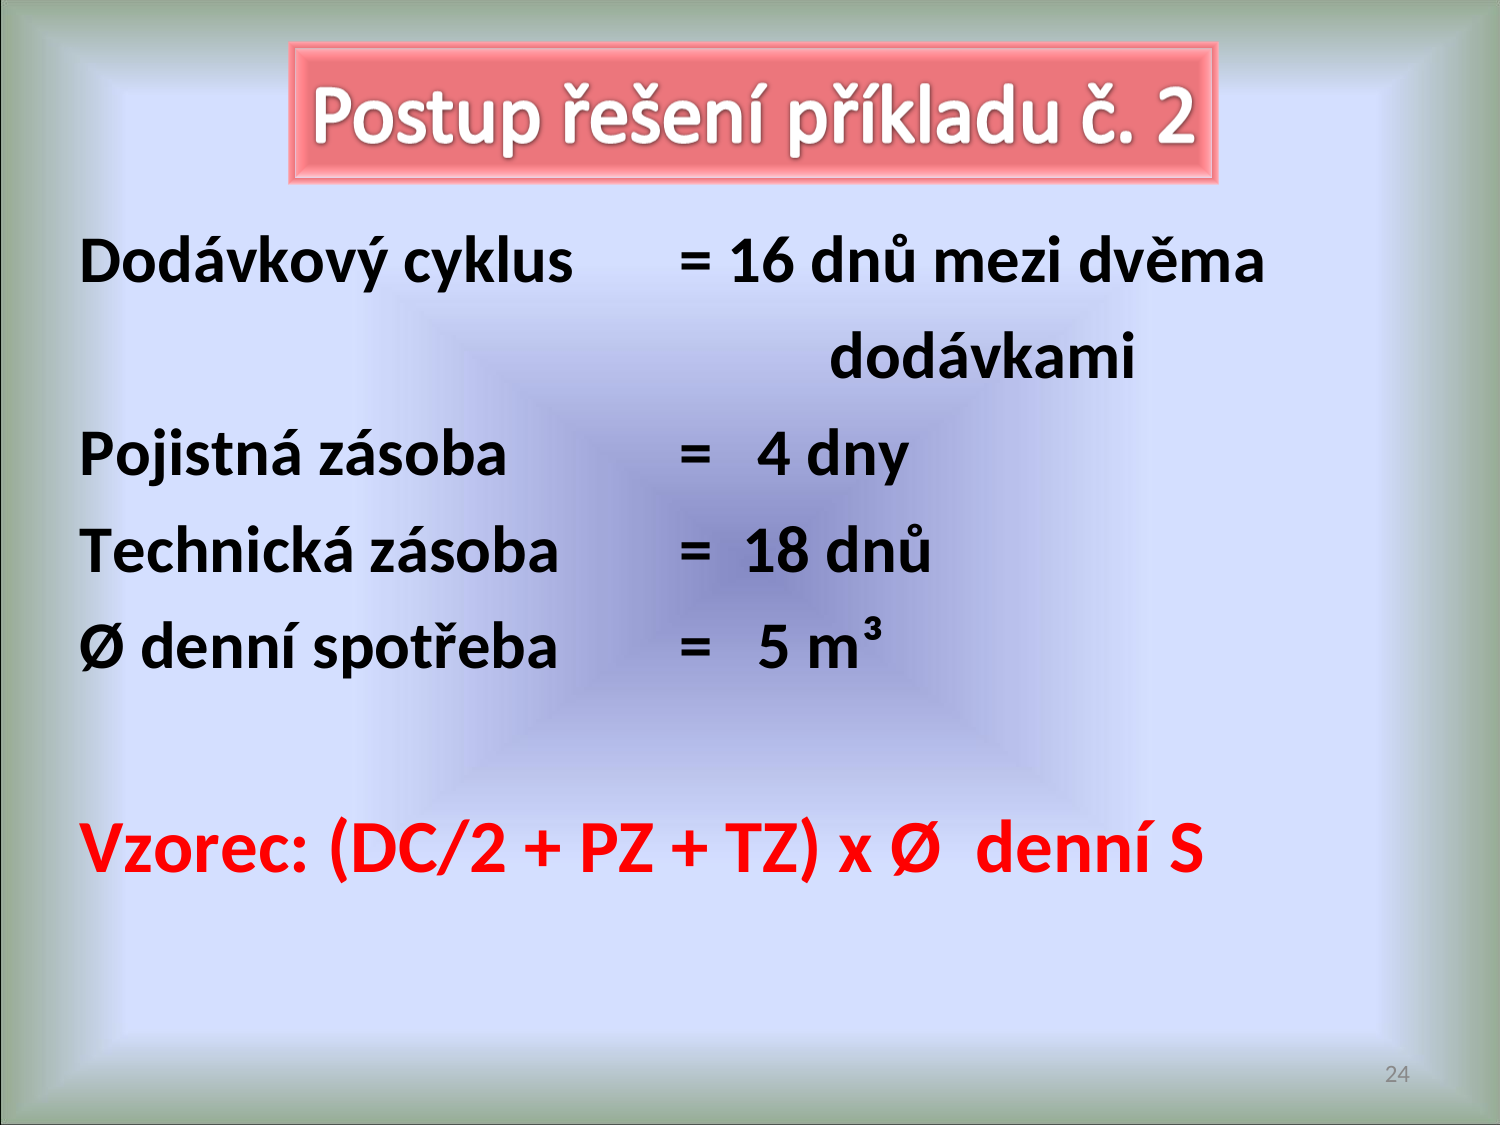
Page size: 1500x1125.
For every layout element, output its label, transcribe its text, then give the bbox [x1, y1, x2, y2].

picture [0, 0, 1500, 1125]
list Dodávkový cyklus = 16 dnů mezi dvěma dodávkami Pojistná zásoba = 4 dny Technická zásoba = 18 dnů Ø denní spotřeba = 5 m³ Vzorec: (DC/2 + PZ + TZ) x Ø denní S [64, 207, 1400, 1125]
text_box <číslo> [1074, 1042, 1426, 1103]
